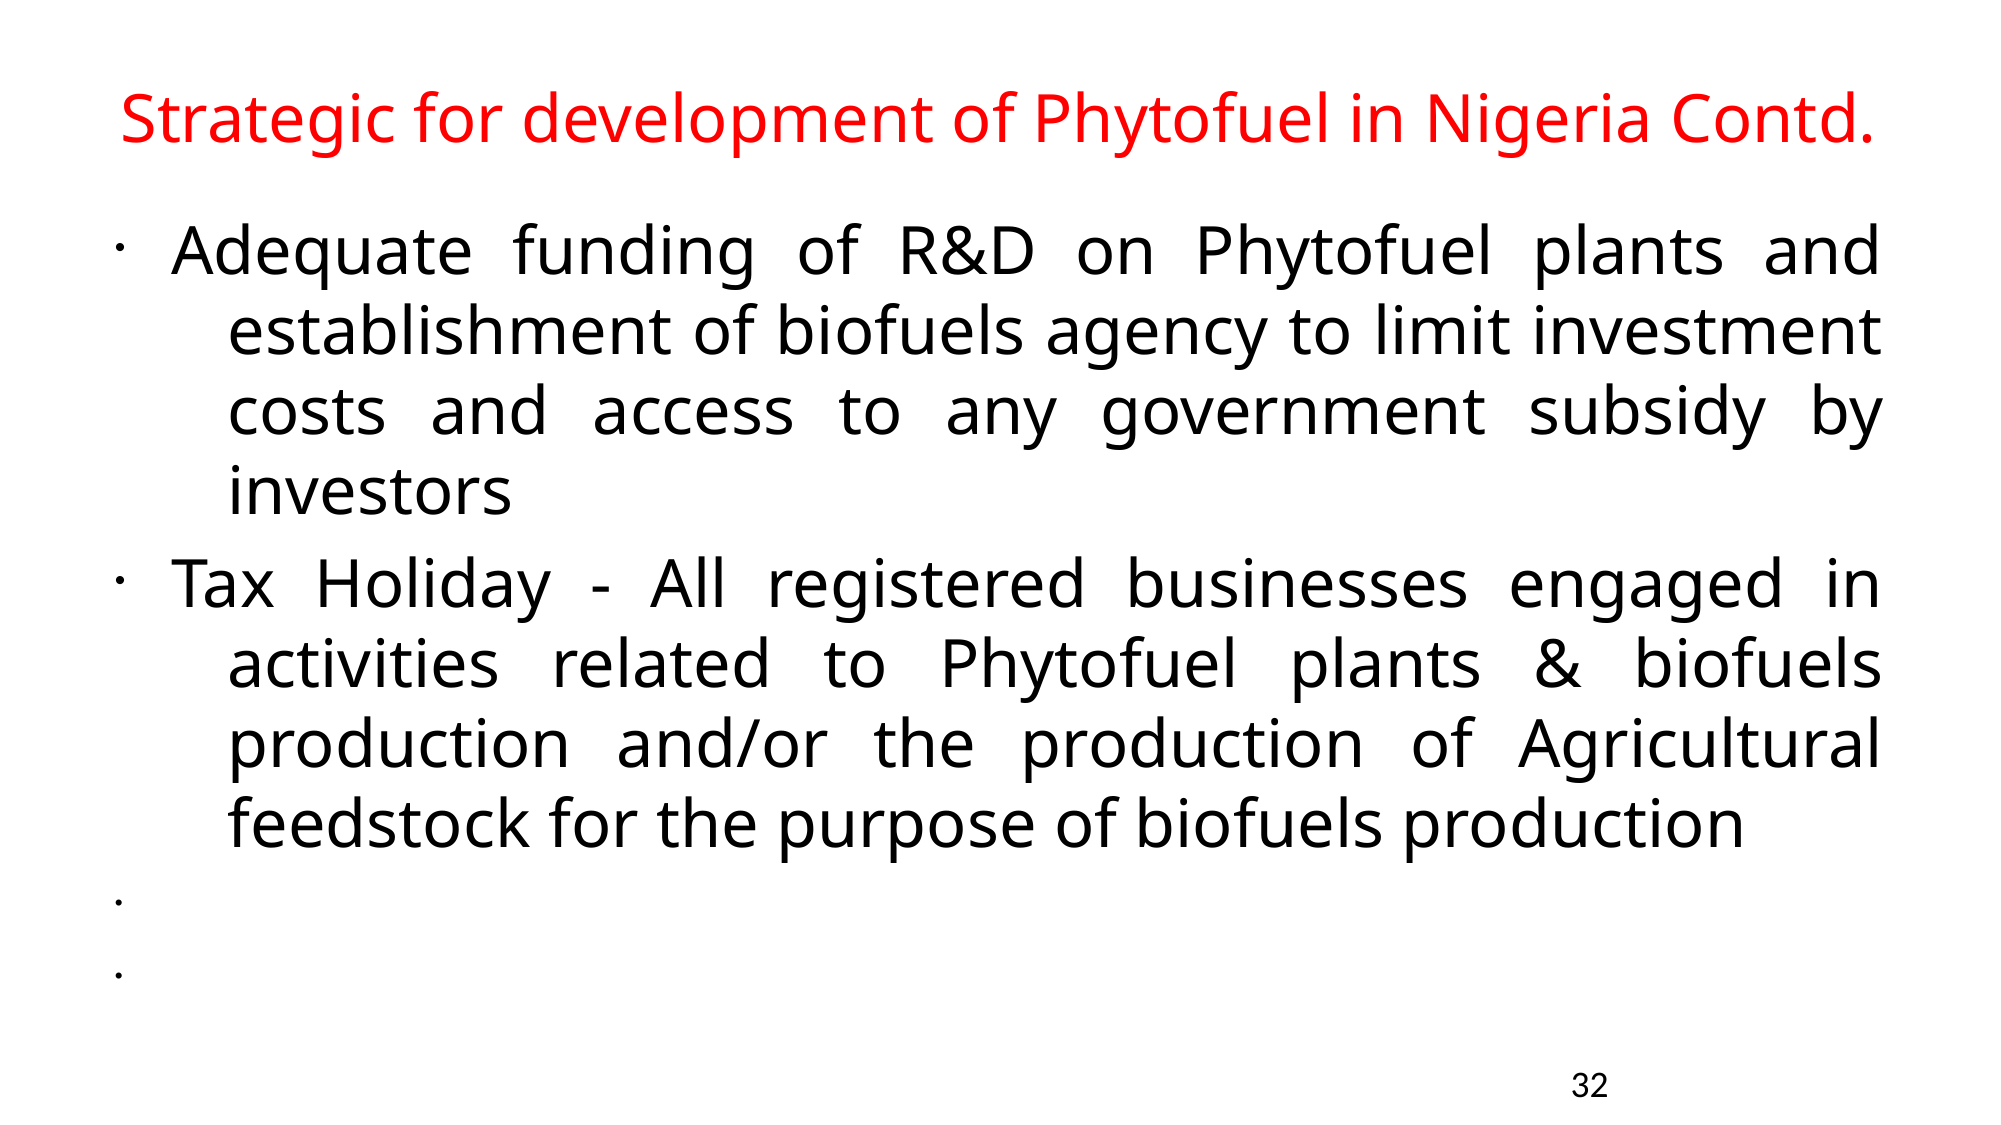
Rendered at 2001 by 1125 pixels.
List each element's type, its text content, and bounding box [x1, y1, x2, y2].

list Adequate funding of R&D on Phytofuel plants and establishment of biofuels agency to limit investment costs and access to any government subsidy by investors Tax Holiday - All registered businesses engaged in activities related to Phytofuel plants & biofuels production and/or the production of Agricultural feedstock for the purpose of biofuels production [99, 200, 1900, 1053]
text_box [1555, 1052, 1973, 1125]
title Strategic for development of Phytofuel in Nigeria Contd. [99, 45, 1900, 188]
